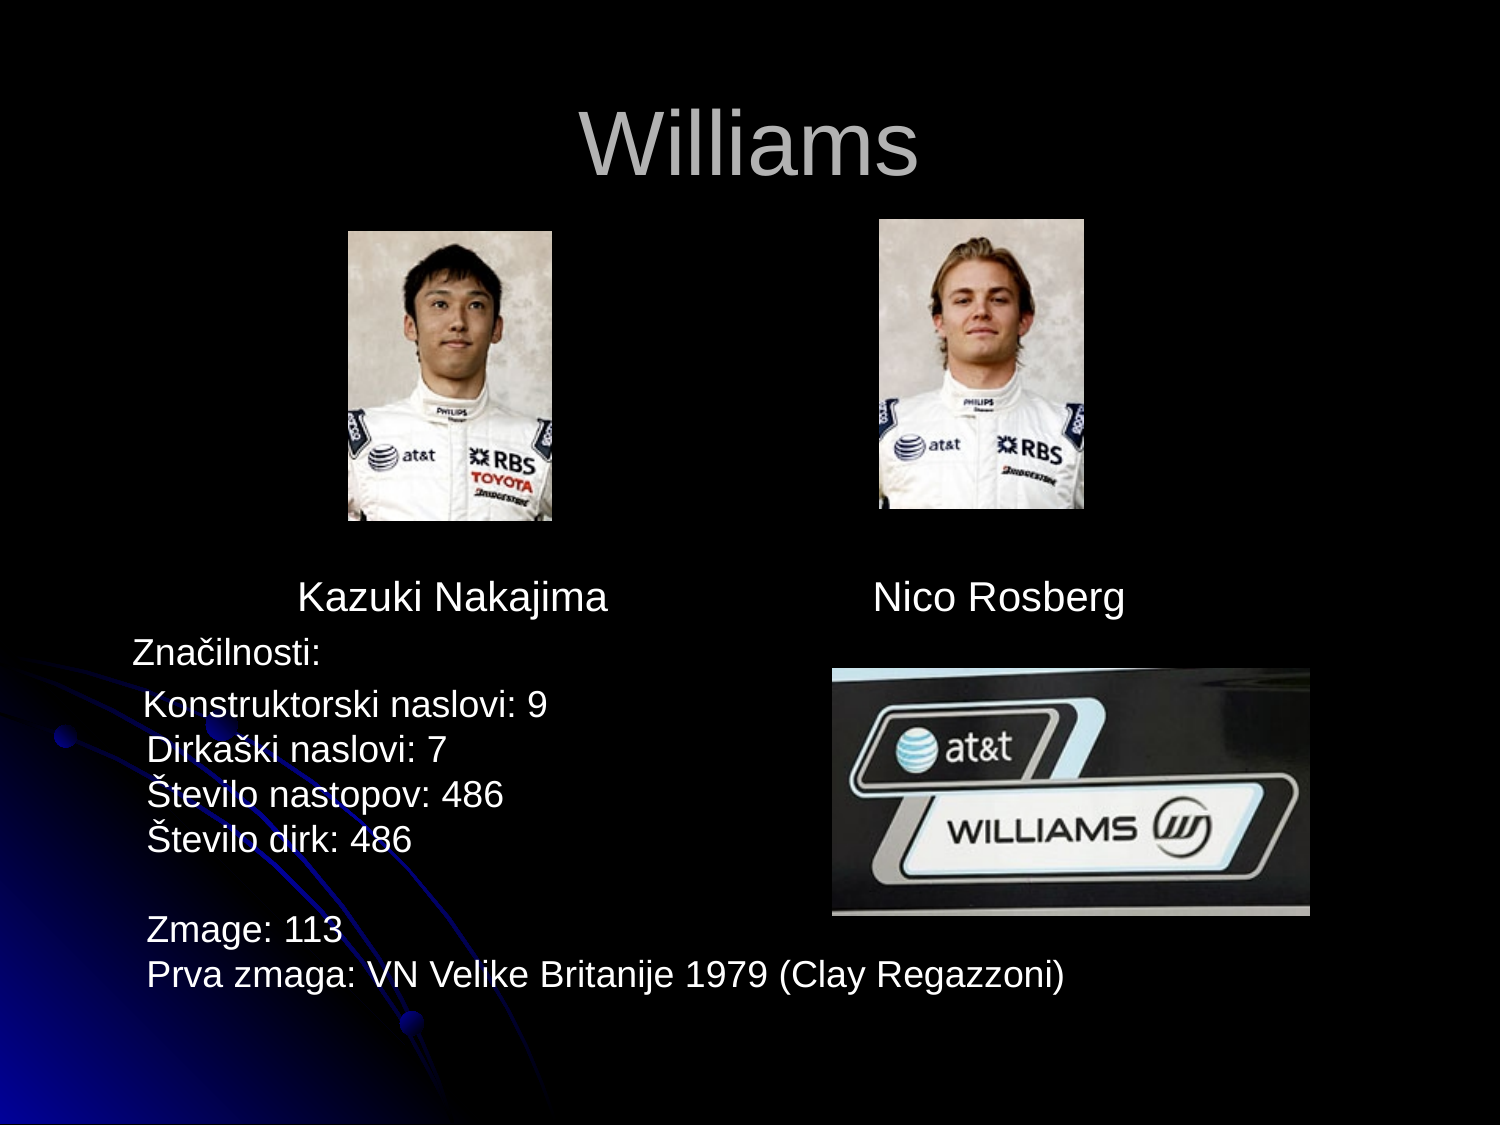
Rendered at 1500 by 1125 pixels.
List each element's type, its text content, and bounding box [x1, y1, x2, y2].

picture [879, 219, 1084, 510]
list Kazuki Nakajima Nico Rosberg Značilnosti: Konstruktorski naslovi: 9 Dirkaški naslovi: 7 Število nastopov: 486 Število dirk: 486 Zmage: 113 Prva zmaga: VN Velike Britanije 1979 (Clay Regazzoni) [75, 562, 1425, 1006]
picture [832, 668, 1310, 916]
picture [348, 231, 552, 521]
title Williams [75, 45, 1425, 233]
